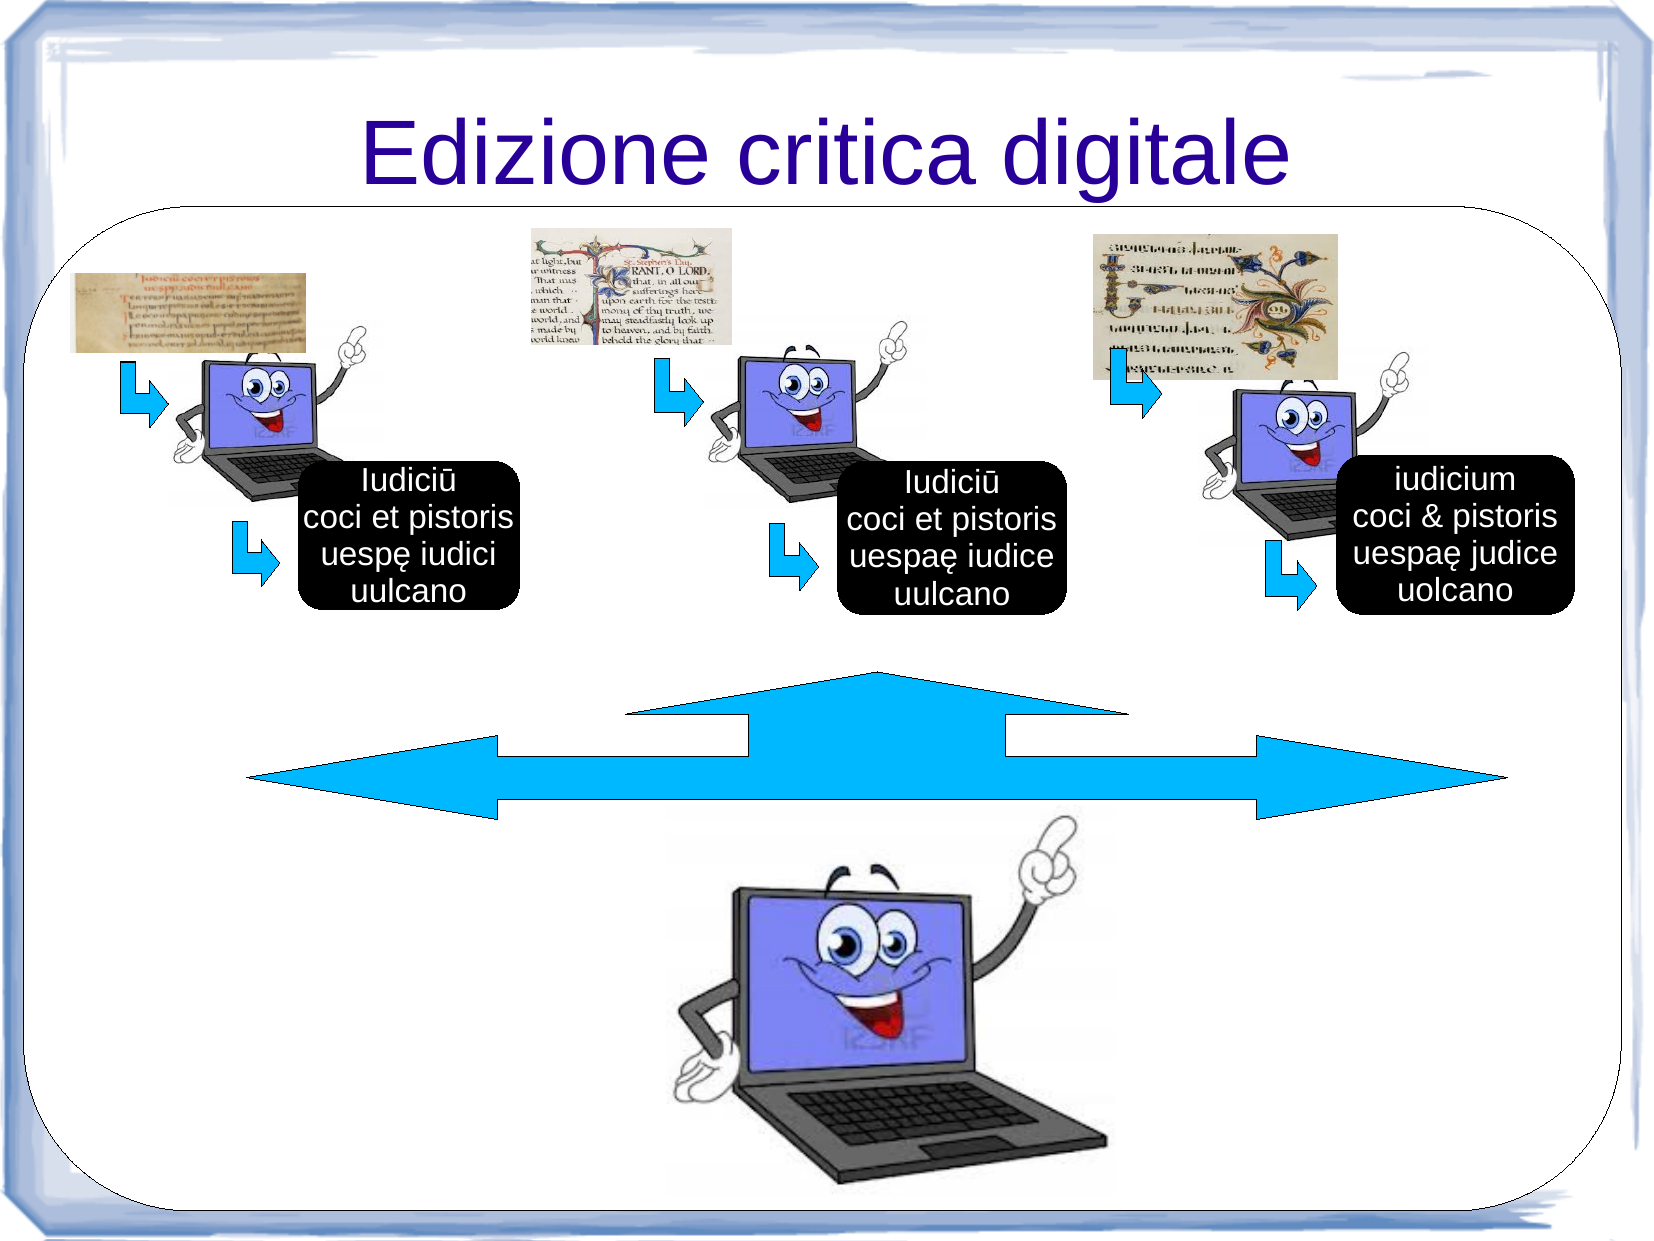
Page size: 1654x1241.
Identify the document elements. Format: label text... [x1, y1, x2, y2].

text_box [23, 246, 1622, 1211]
text_box iudicium coci & pistoris uespaę judice uolcano [1336, 455, 1575, 615]
text_box Iudiciū coci et pistoris uespaę iudice uulcano [837, 461, 1067, 615]
text_box Iudiciū coci et pistoris uespę iudici uulcano [298, 461, 520, 610]
picture [0, 0, 1654, 1241]
title Edizione critica digitale [82, 49, 1571, 257]
